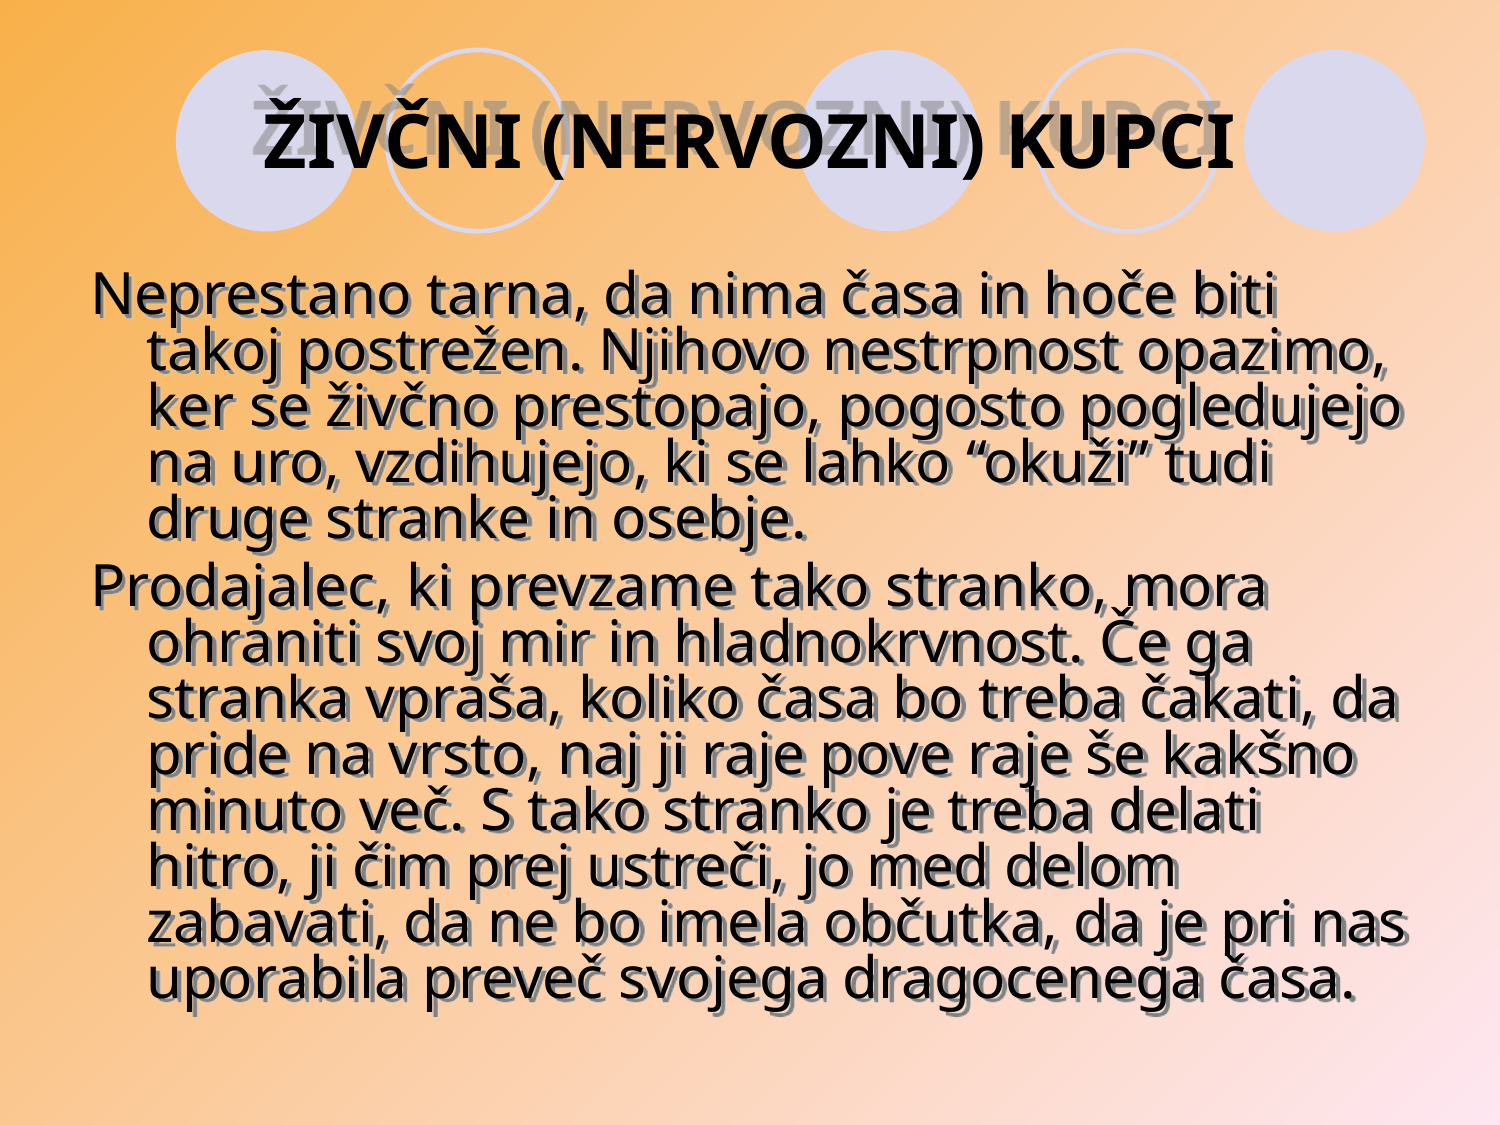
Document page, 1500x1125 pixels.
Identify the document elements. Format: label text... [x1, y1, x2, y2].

list Neprestano tarna, da nima časa in hoče biti takoj postrežen. Njihovo nestrpnost opazimo, ker se živčno prestopajo, pogosto pogledujejo na uro, vzdihujejo, ki se lahko “okuži” tudi druge stranke in osebje. Prodajalec, ki prevzame tako stranko, mora ohraniti svoj mir in hladnokrvnost. Če ga stranka vpraša, koliko časa bo treba čakati, da pride na vrsto, naj ji raje pove raje še kakšno minuto več. S tako stranko je treba delati hitro, ji čim prej ustreči, jo med delom zabavati, da ne bo imela občutka, da je pri nas uporabila preveč svojega dragocenega časa. [75, 262, 1425, 1059]
title ŽIVČNI (NERVOZNI) KUPCI [75, 45, 1425, 233]
